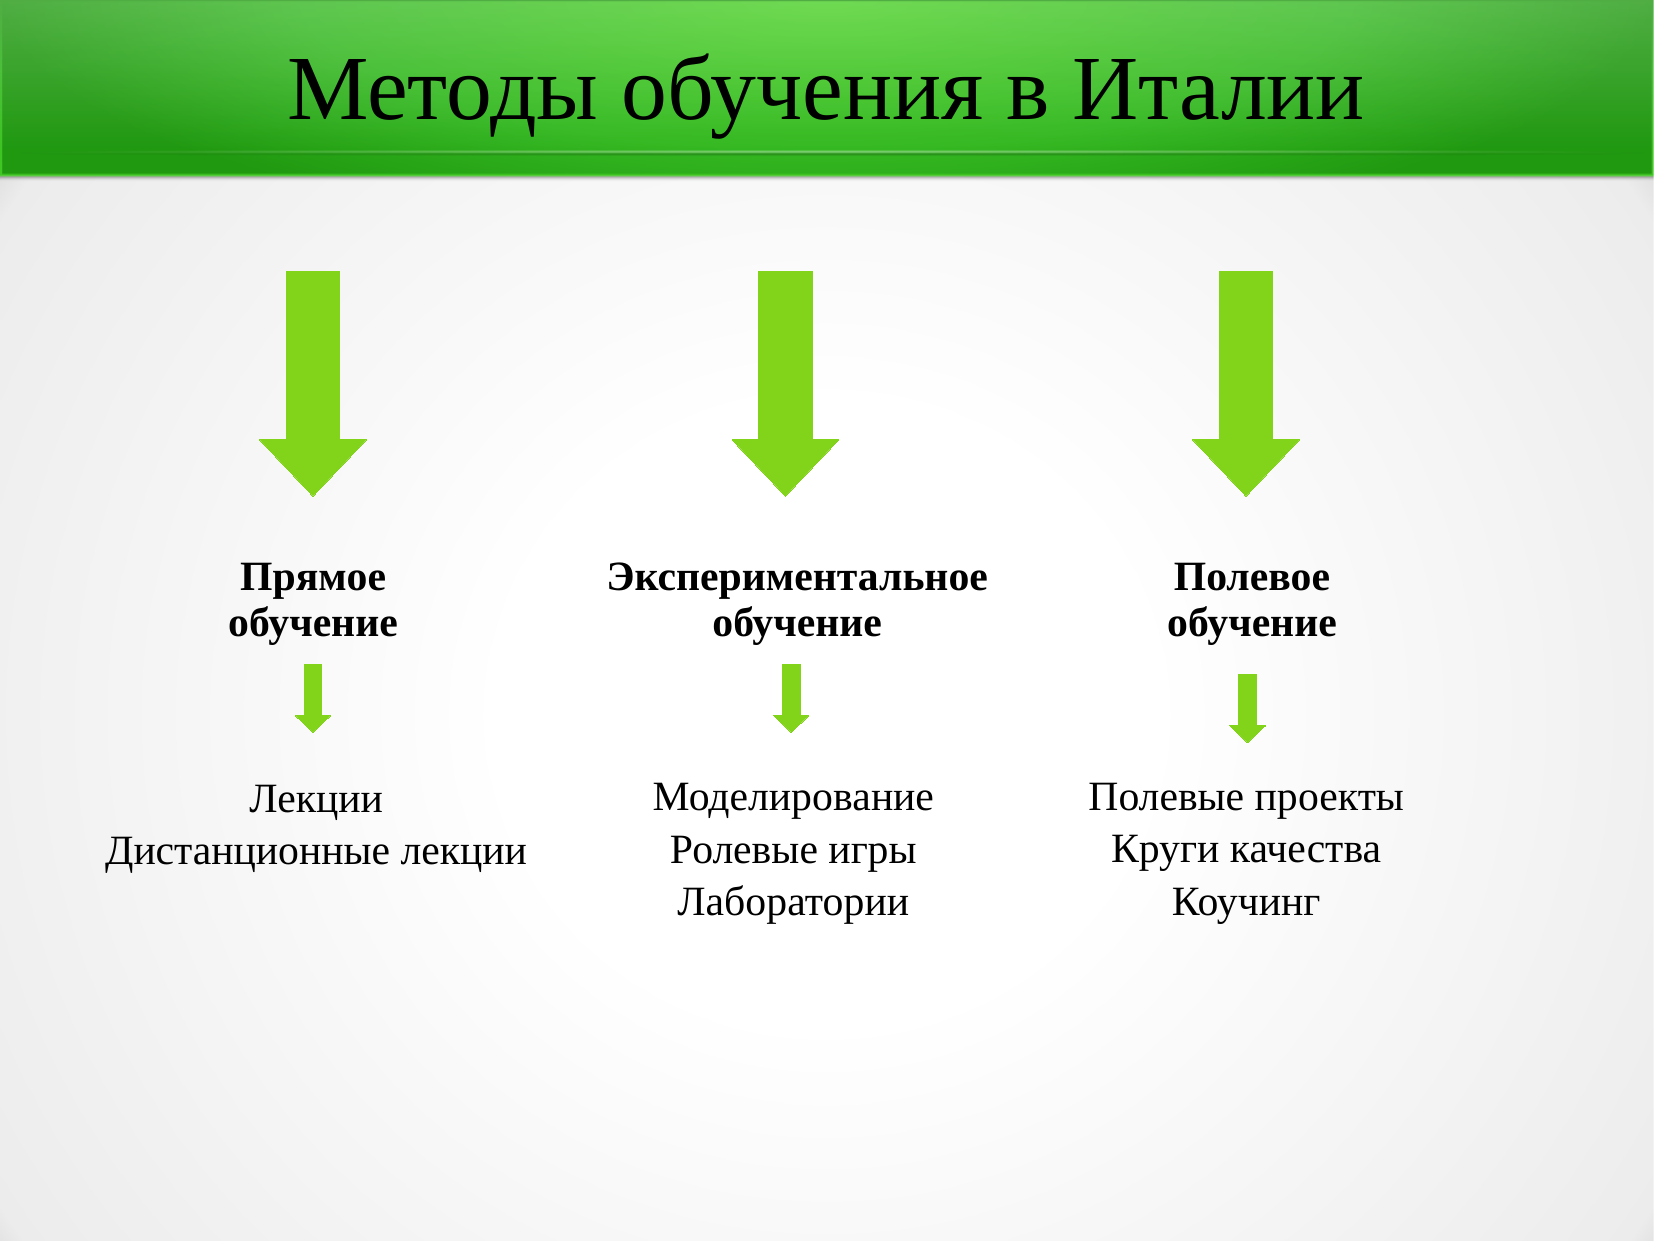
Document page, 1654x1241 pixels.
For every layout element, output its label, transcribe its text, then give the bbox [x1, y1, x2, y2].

text_box [773, 664, 809, 733]
text_box Экспериментальное обучение [531, 545, 1063, 653]
text_box [1229, 674, 1266, 743]
text_box Прямое обучение [188, 545, 438, 653]
text_box Полевые проекты Круги качества Коучинг [1073, 765, 1419, 932]
text_box [295, 664, 331, 733]
text_box [259, 271, 367, 497]
title Методы обучения в Италии [82, 11, 1571, 154]
text_box [1192, 271, 1300, 497]
text_box Моделирование Ролевые игры Лаборатории [637, 766, 949, 932]
text_box Полевое обучение [1122, 545, 1382, 653]
text_box [732, 271, 839, 497]
text_box Лекции Дистанционные лекции [90, 767, 542, 881]
